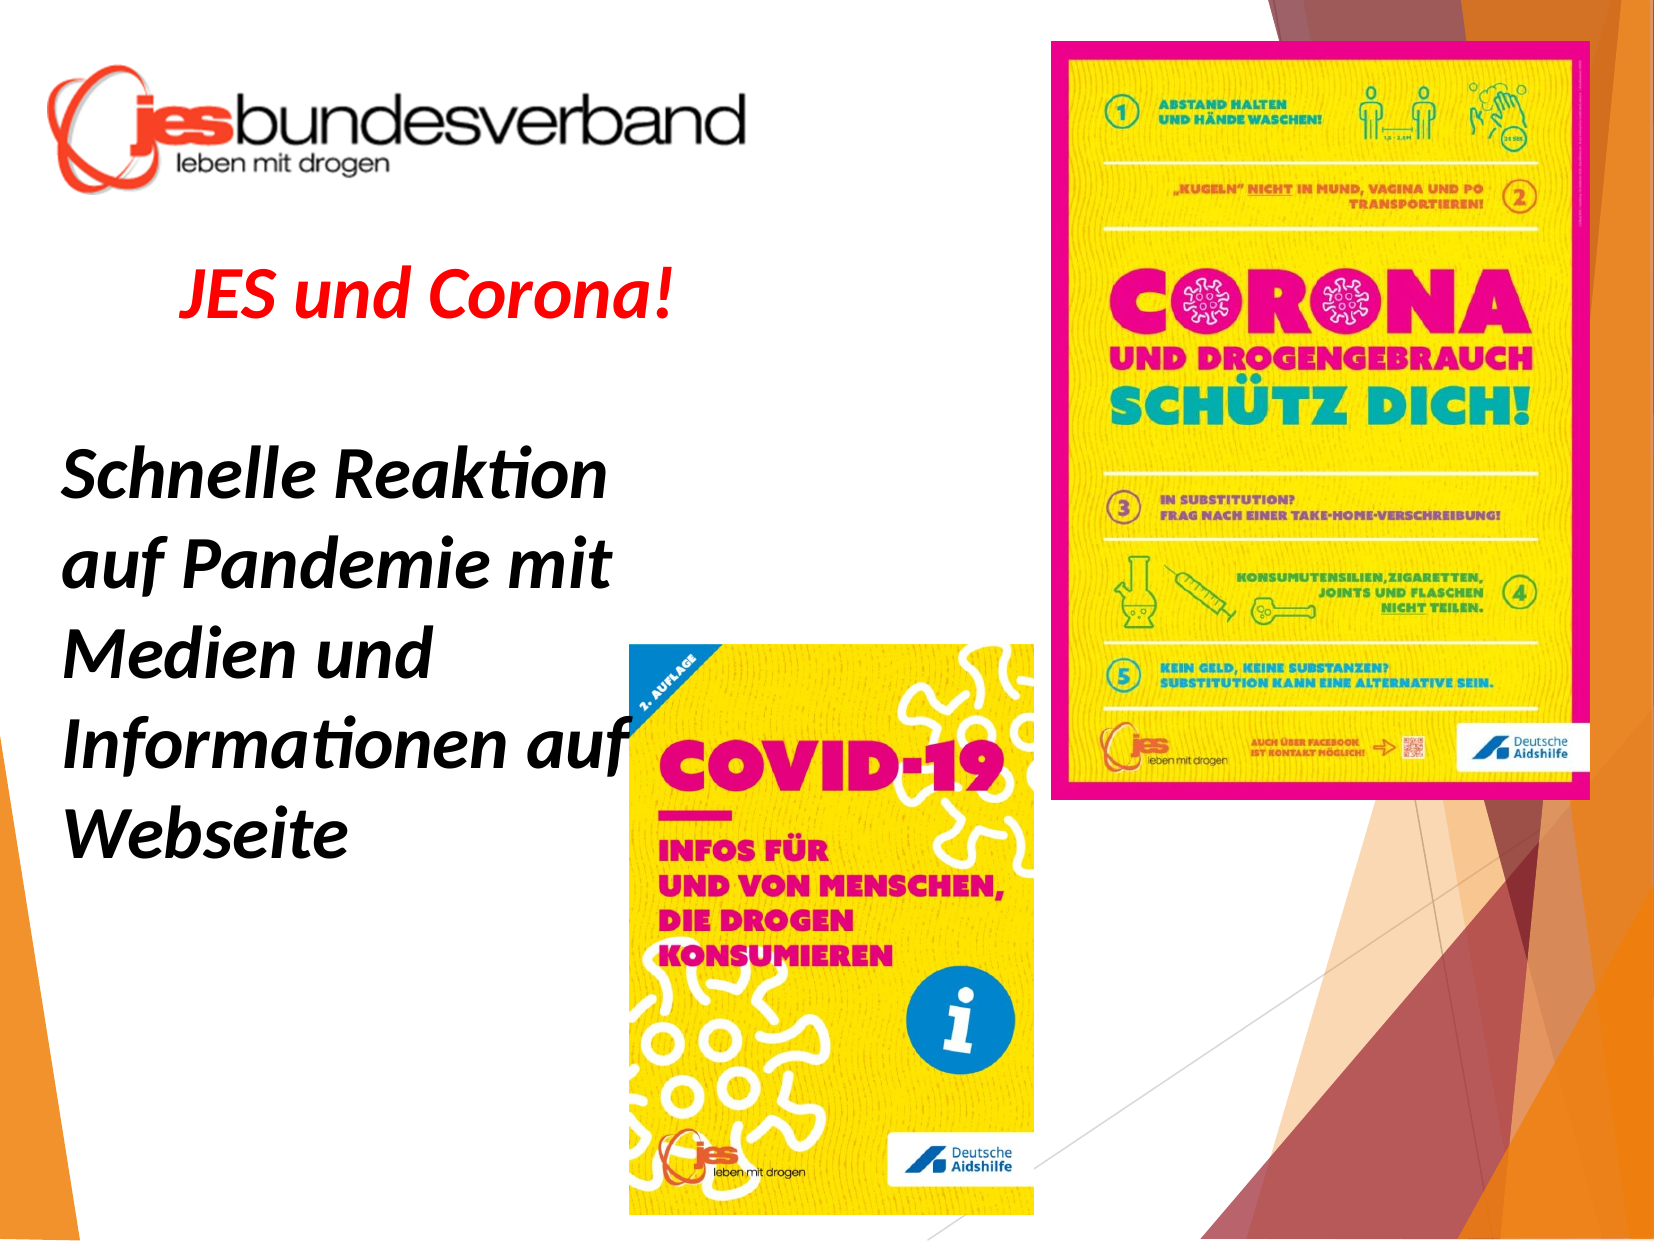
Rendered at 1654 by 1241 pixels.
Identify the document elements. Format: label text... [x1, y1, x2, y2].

picture [629, 644, 1034, 1215]
picture [47, 64, 747, 195]
text_box JES und Corona! Schnelle Reaktion auf Pandemie mit Medien und Informationen auf Webseite [47, 236, 729, 882]
picture [1051, 41, 1590, 801]
